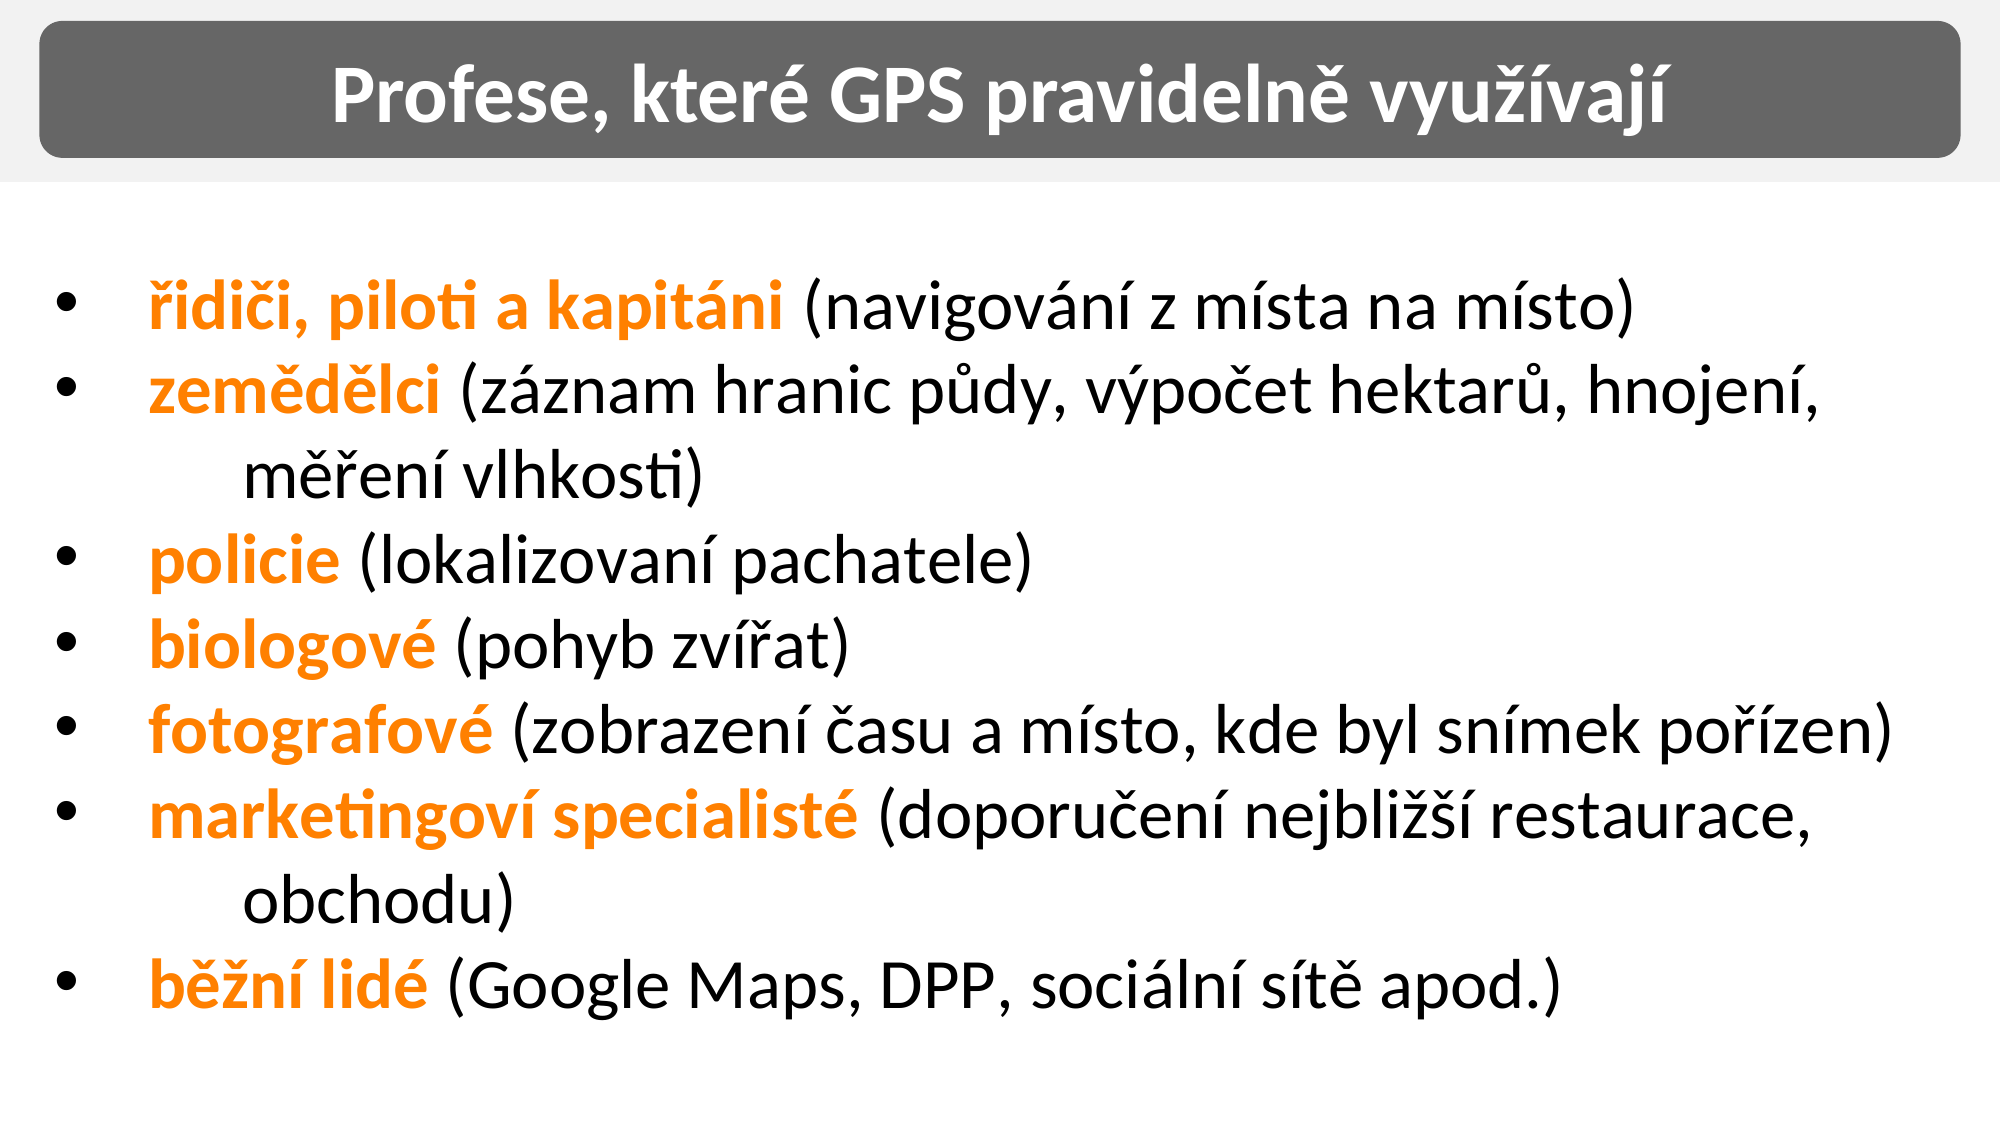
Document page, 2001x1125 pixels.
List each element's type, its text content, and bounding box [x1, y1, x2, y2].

text_box Profese, které GPS pravidelně využívají [39, 20, 1961, 158]
text_box [0, 0, 2000, 182]
text_box řidiči, piloti a kapitáni (navigování z místa na místo) zemědělci (záznam hranic půdy, výpočet hektarů, hnojení, měření vlhkosti) policie (lokalizovaní pachatele) biologové (pohyb zvířat) fotografové (zobrazení času a místo, kde byl snímek pořízen) marketingoví specialisté (doporučení nejbližší restaurace, obchodu) běžní lidé (Google Maps, DPP, sociální sítě apod.) [39, 251, 1961, 1030]
